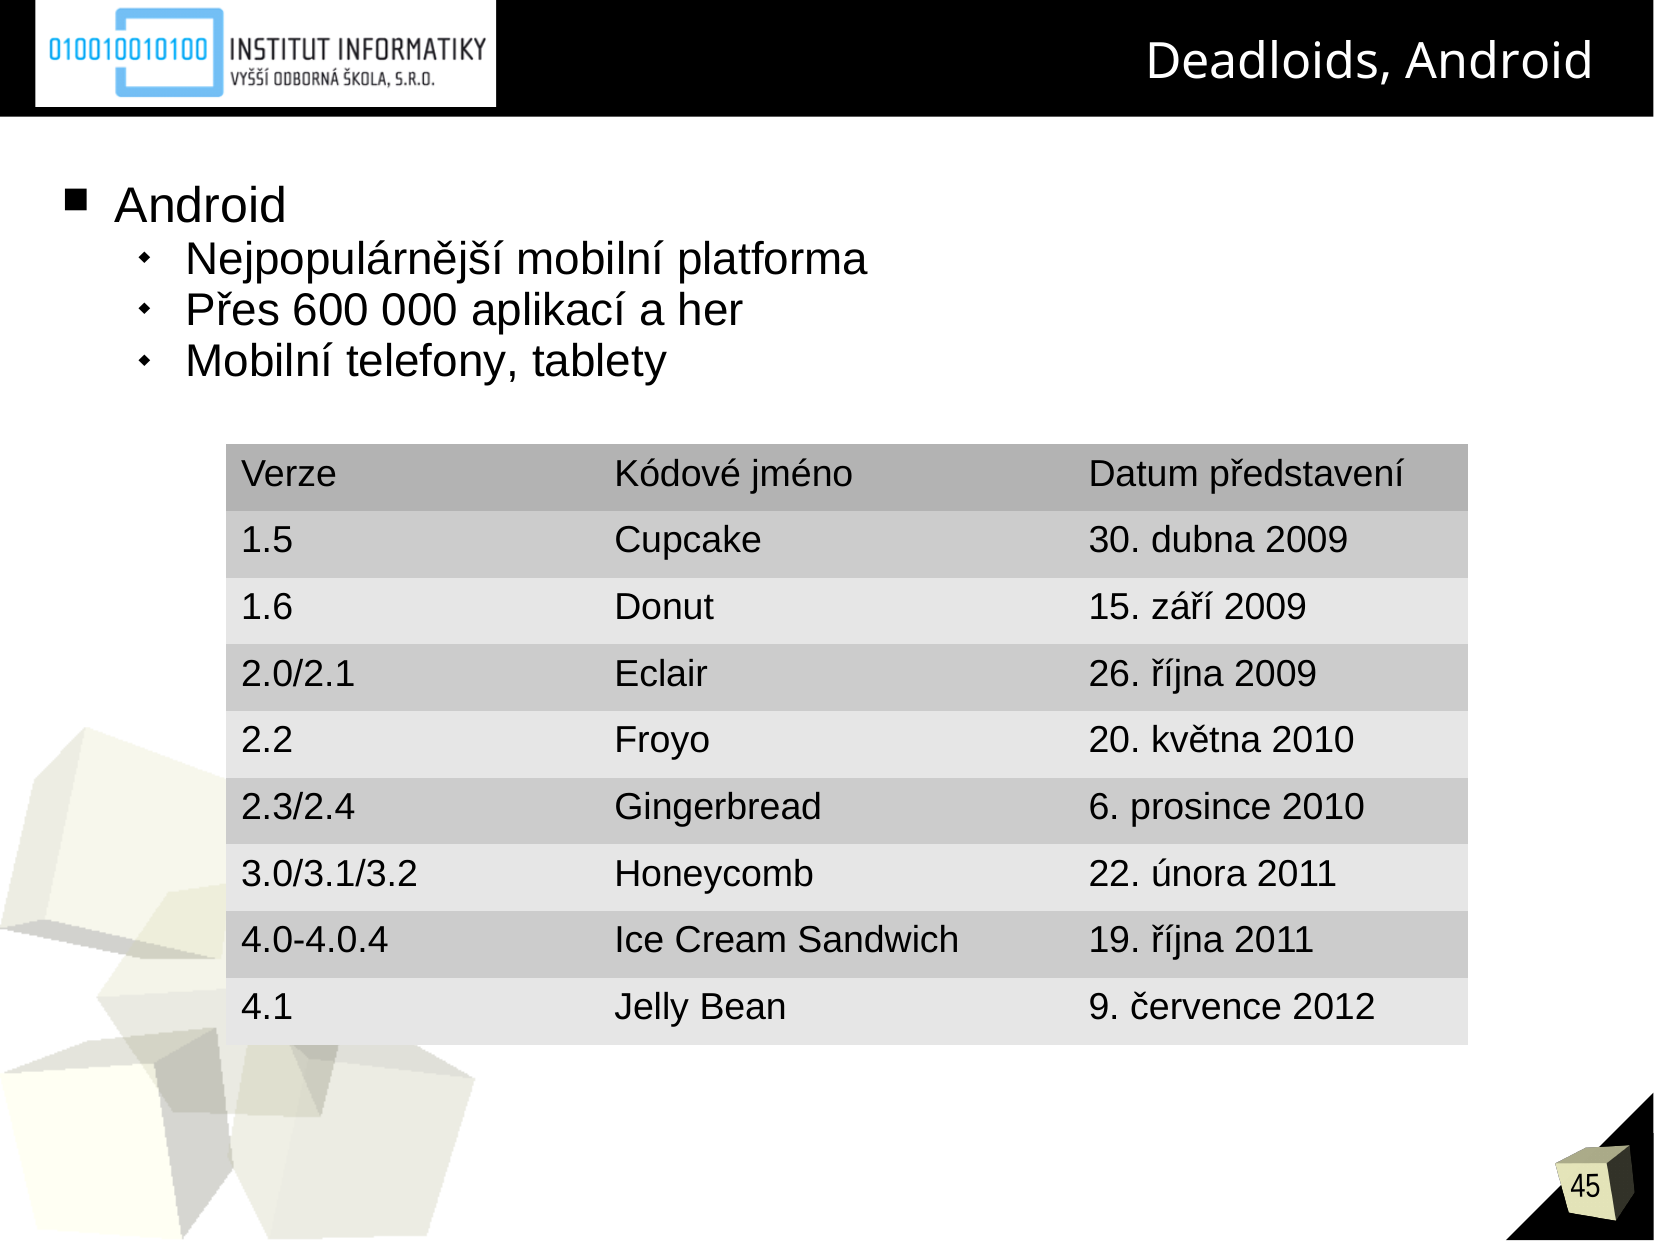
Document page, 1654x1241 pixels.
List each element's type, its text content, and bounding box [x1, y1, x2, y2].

table_cell 1.5 [226, 511, 600, 578]
table_header Kódové jméno [600, 444, 1074, 511]
table_header Datum představení [1074, 444, 1468, 511]
table_cell 3.0/3.1/3.2 [226, 844, 600, 911]
table_cell Honeycomb [600, 844, 1074, 911]
table_cell 2.2 [226, 711, 600, 778]
table_cell 19. října 2011 [1074, 911, 1468, 978]
table_cell 2.3/2.4 [226, 778, 600, 844]
table_cell 26. října 2009 [1074, 644, 1468, 711]
table_cell Gingerbread [600, 778, 1074, 844]
table_cell 1.6 [226, 578, 600, 644]
table_cell Froyo [600, 711, 1074, 778]
table_cell 2.0/2.1 [226, 644, 600, 711]
table_cell 4.1 [226, 978, 600, 1045]
table_cell 15. září 2009 [1074, 578, 1468, 644]
table_cell Jelly Bean [600, 978, 1074, 1045]
table_header Verze [226, 444, 600, 511]
table_cell Eclair [600, 644, 1074, 711]
table_cell Cupcake [600, 511, 1074, 578]
table_cell 9. července 2012 [1074, 978, 1468, 1045]
title Deadloids, Android [118, 0, 1595, 119]
table_cell 4.0-4.0.4 [226, 911, 600, 978]
table_cell 20. května 2010 [1074, 711, 1468, 778]
table_cell 30. dubna 2009 [1074, 511, 1468, 578]
table_cell 6. prosince 2010 [1074, 778, 1468, 844]
table_cell Ice Cream Sandwich [600, 911, 1074, 978]
table_cell 22. února 2011 [1074, 844, 1468, 911]
table_cell Donut [600, 578, 1074, 644]
picture [0, 726, 477, 1241]
list Android Nejpopulárnější mobilní platforma Přes 600 000 aplikací a her Mobilní telefony, tablety [44, 177, 1611, 1214]
